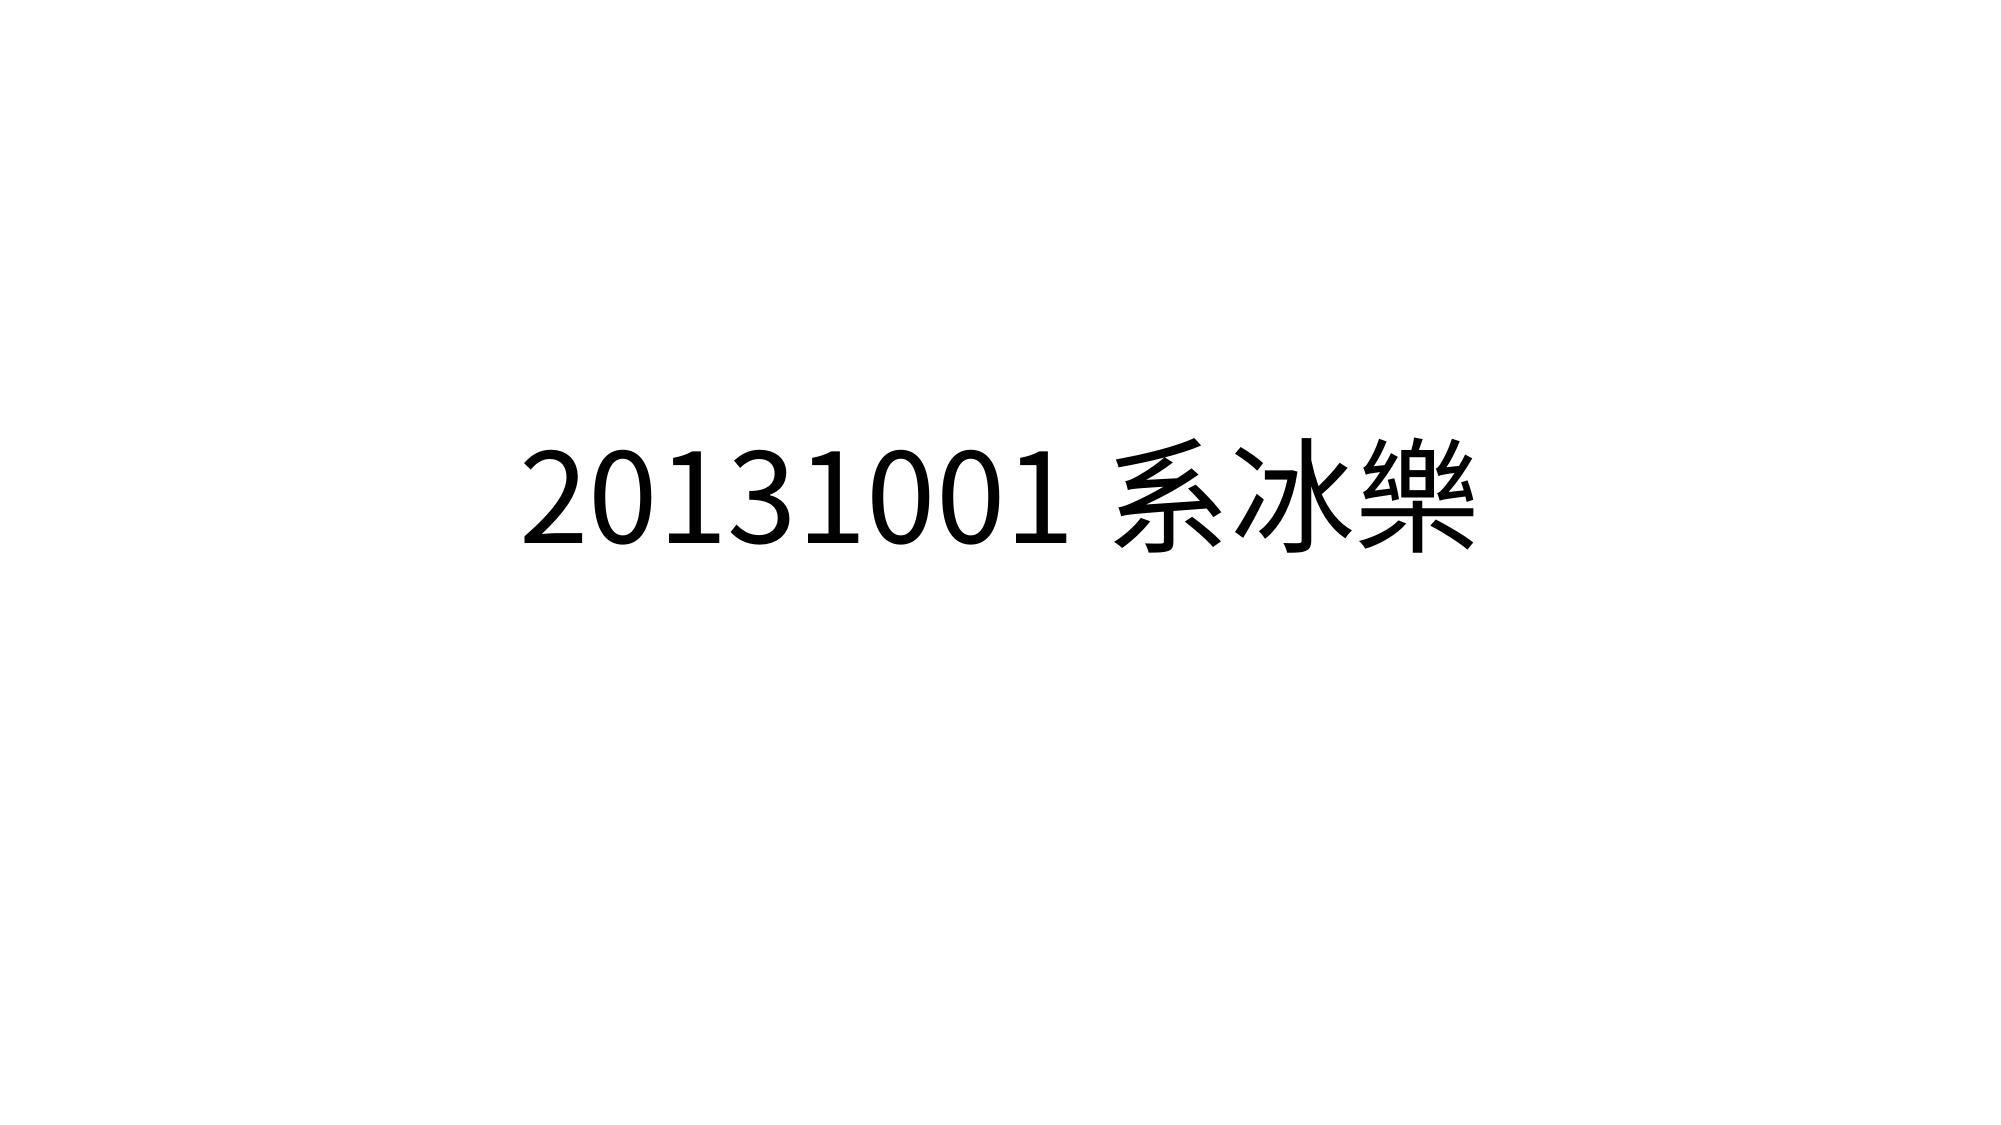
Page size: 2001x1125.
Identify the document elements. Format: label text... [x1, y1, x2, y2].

title 20131001系冰樂 [249, 184, 1750, 576]
